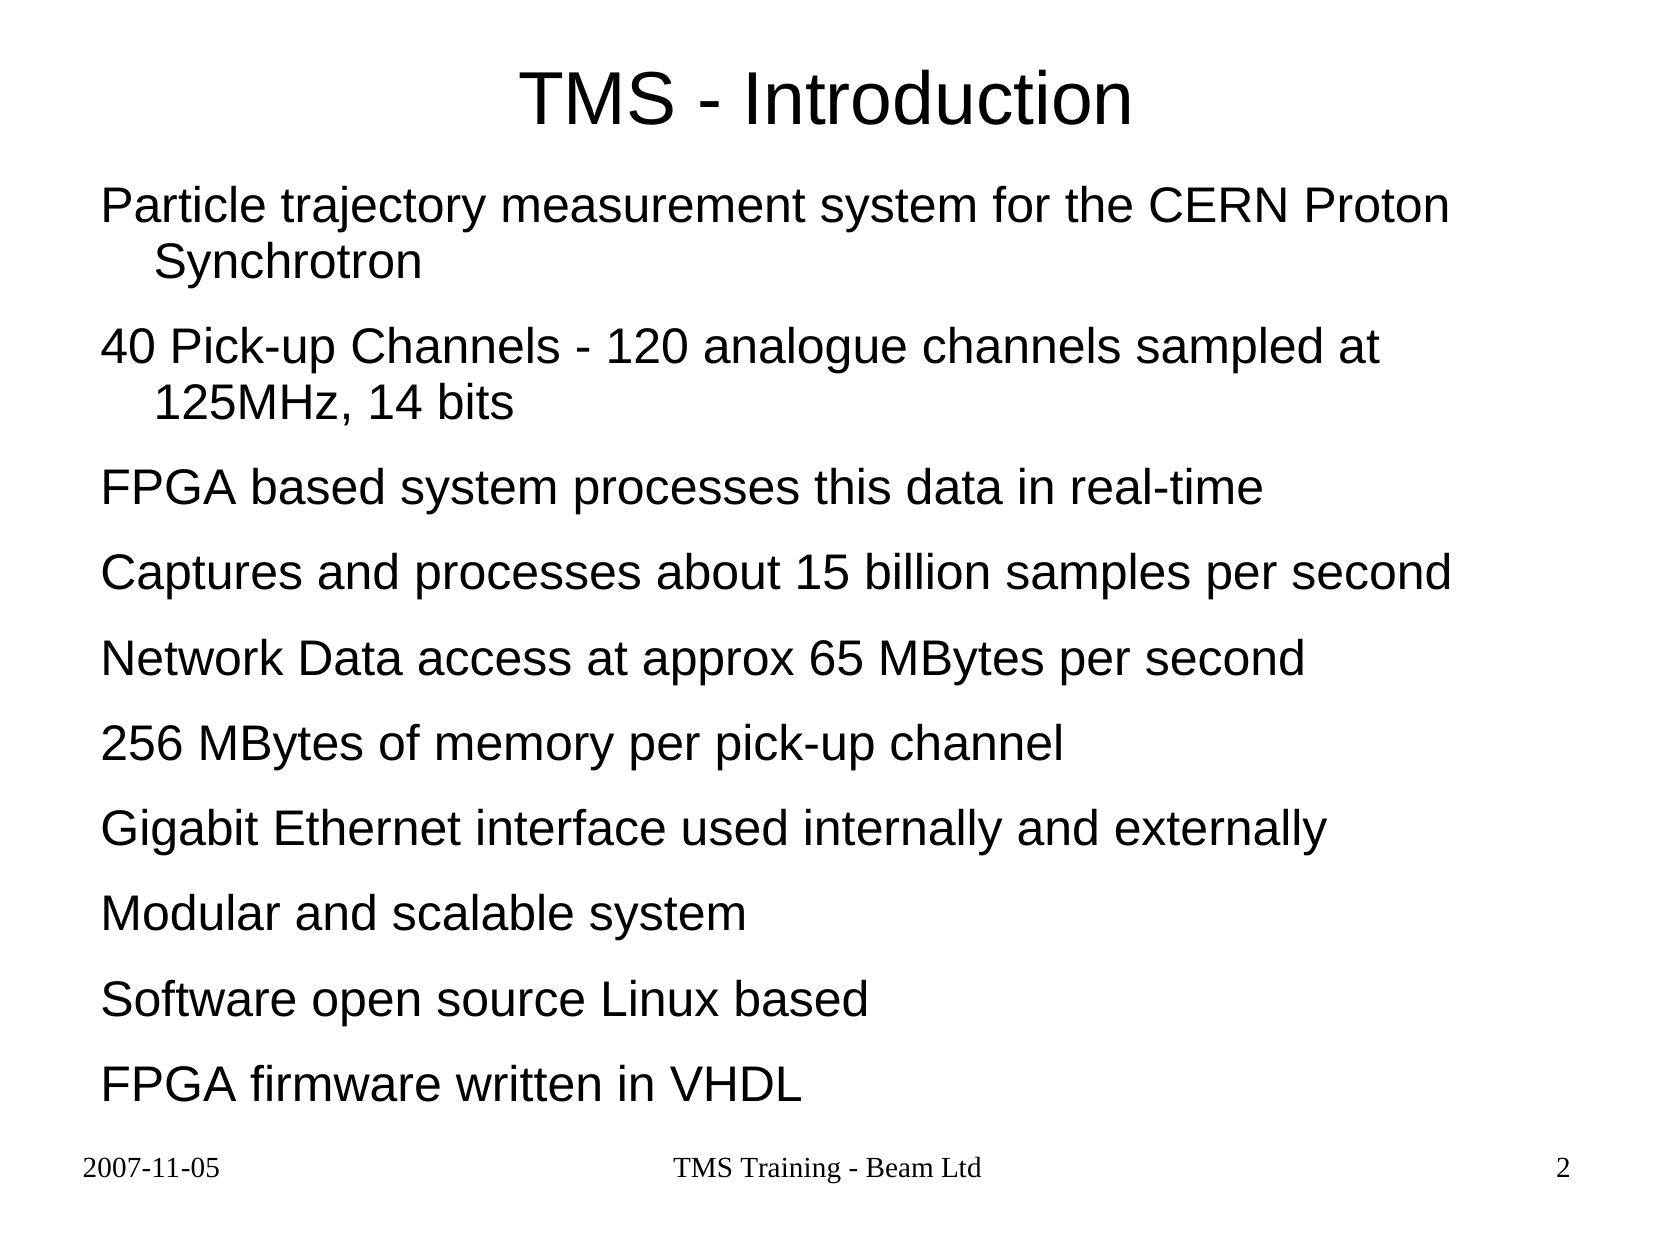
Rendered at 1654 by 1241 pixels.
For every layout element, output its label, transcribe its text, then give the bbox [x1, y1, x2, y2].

list Particle trajectory measurement system for the CERN Proton Synchrotron 40 Pick-up Channels - 120 analogue channels sampled at 125MHz, 14 bits FPGA based system processes this data in real-time Captures and processes about 15 billion samples per second Network Data access at approx 65 MBytes per second 256 MBytes of memory per pick-up channel Gigabit Ethernet interface used internally and externally Modular and scalable system Software open source Linux based FPGA firmware written in VHDL [82, 177, 1571, 1123]
title TMS - Introduction [82, 49, 1571, 148]
